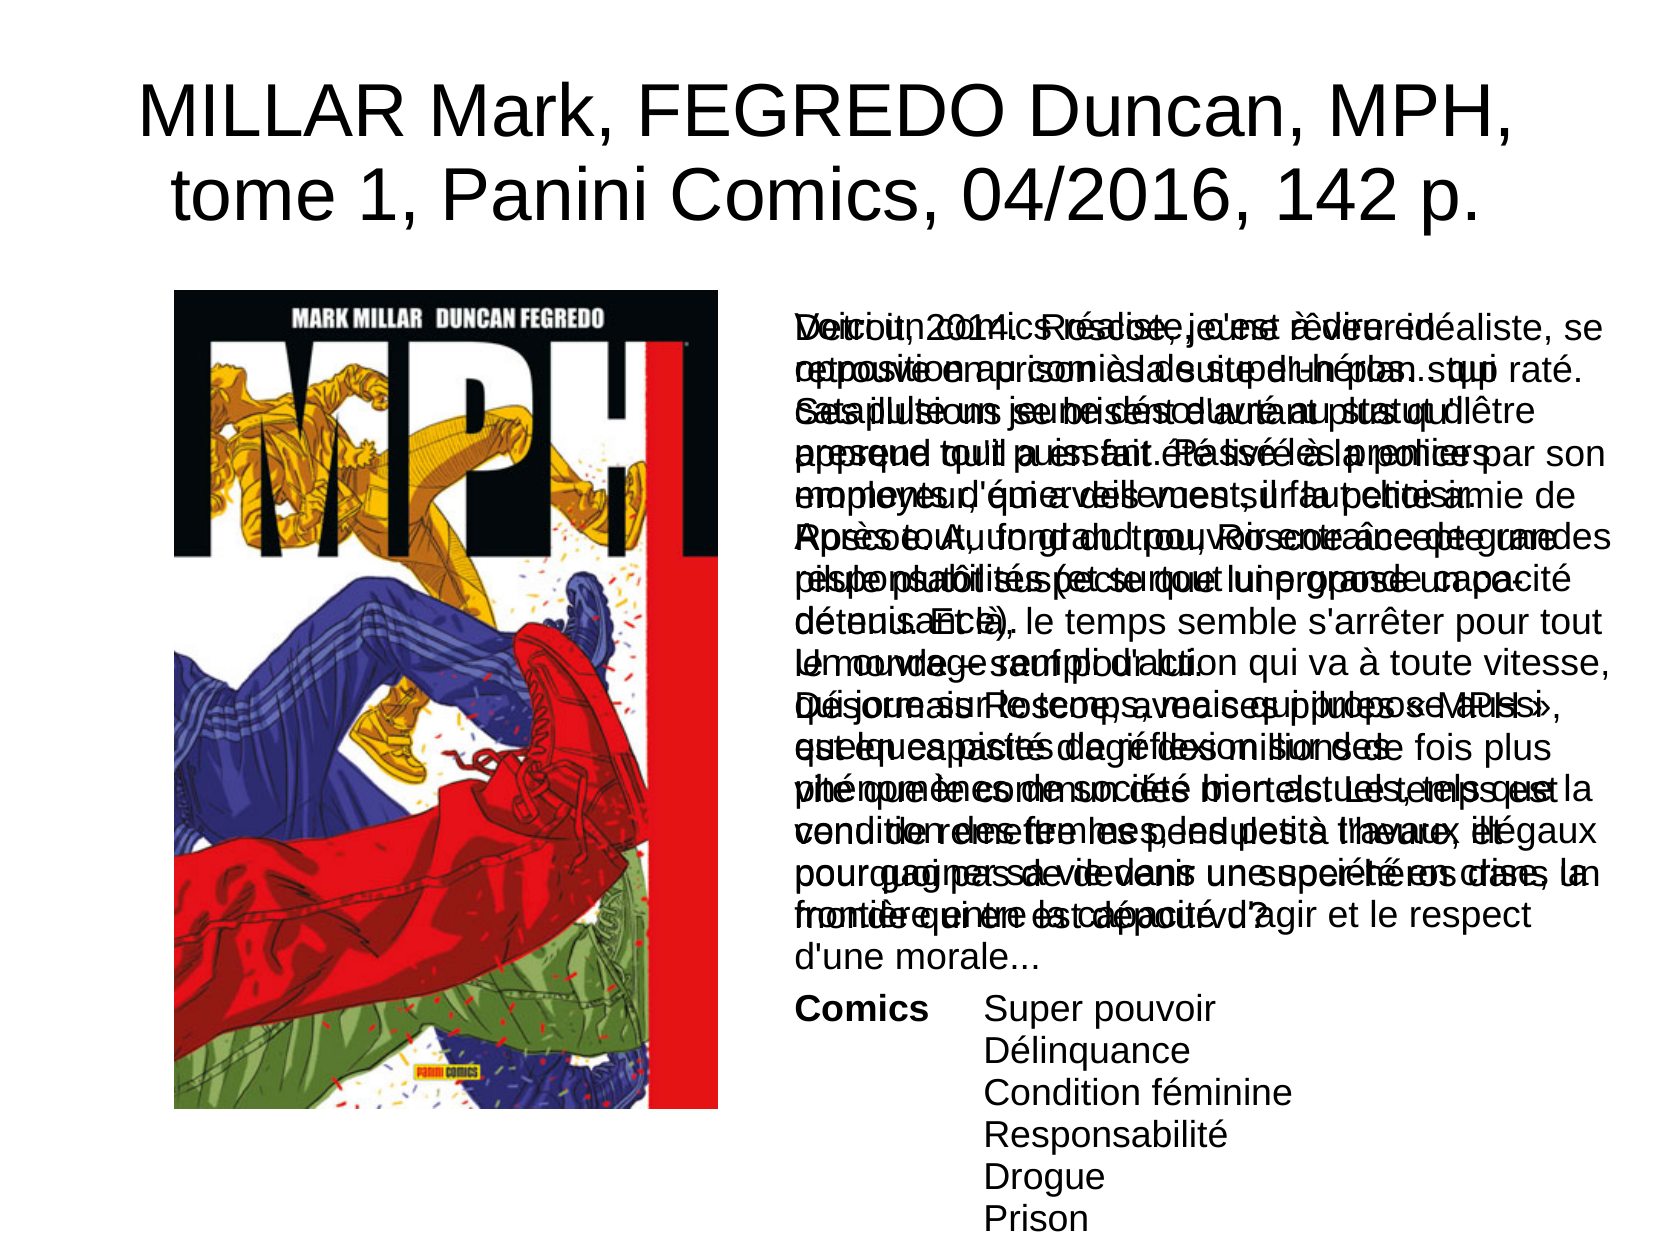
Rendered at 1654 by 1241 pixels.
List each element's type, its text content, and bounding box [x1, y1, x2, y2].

text_box Super pouvoir Délinquance Condition féminine Responsabilité Drogue Prison [968, 980, 1654, 1241]
text_box Voici un comics réaliste, c'est à dire en opposition au comics de super-héros... qui catapulte un jeune désœuvré au statut d'être presque tout puissant. Passé les premiers moments d'émerveillement, il faut choisir. Après tout, un grand pouvoir entraîne de grandes responsabilités (et surtout une grande capacité de nuisance). Un ouvrage rempli d'action qui va à toute vitesse, qui joue sur le temps, mais qui propose aussi quelques pistes de réflexion sur des phénomènes de société bien actuels, tels que la condition des femmes, les petits travaux illégaux pour gagner sa vie dans une société en crise, la frontière entre la capacité d'agir et le respect d'une morale... [779, 297, 1630, 980]
title MILLAR Mark, FEGREDO Duncan, MPH, tome 1, Panini Comics, 04/2016, 142 p. [82, 49, 1571, 257]
text_box Comics [779, 980, 968, 1081]
picture [174, 290, 718, 1109]
